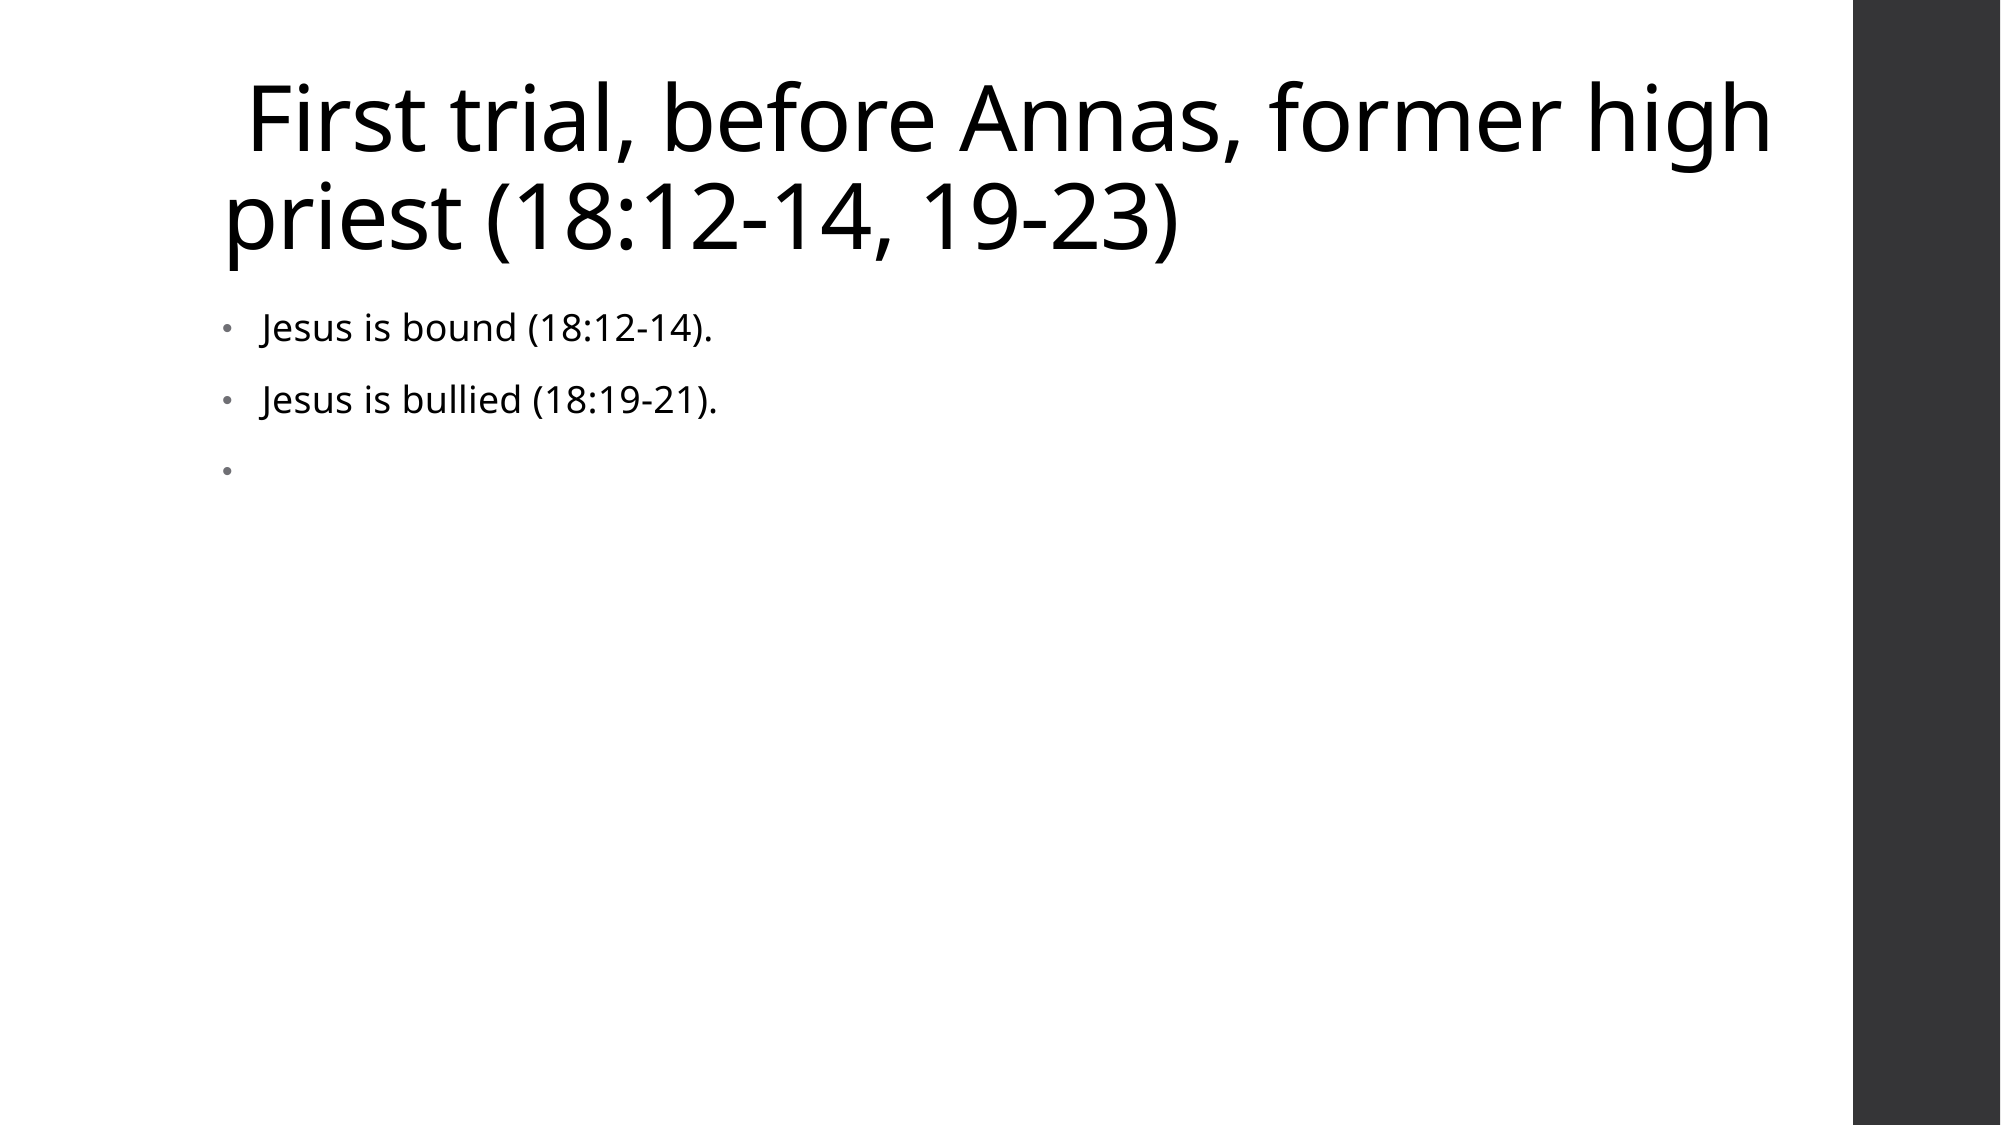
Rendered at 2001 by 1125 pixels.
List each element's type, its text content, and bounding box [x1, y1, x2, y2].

list Jesus is bound (18:12-14). Jesus is bullied (18:19-21). [206, 299, 1617, 1014]
title First trial, before Annas, former high priest (18:12-14, 19-23) [206, 60, 1797, 278]
